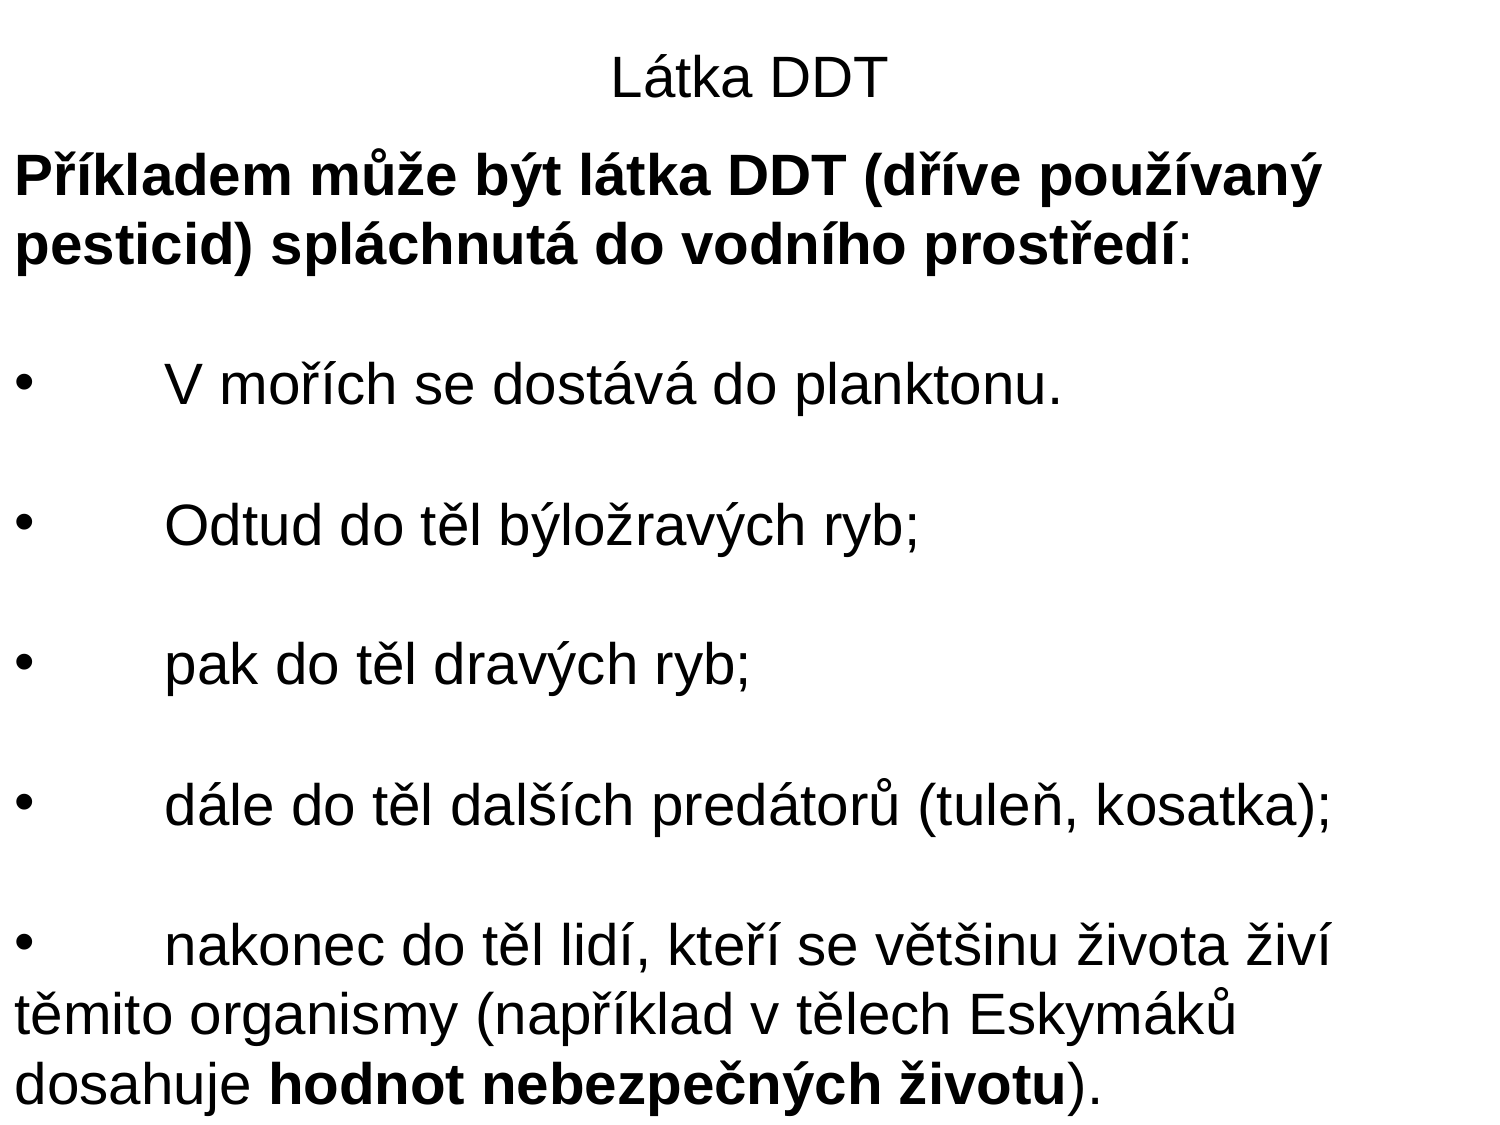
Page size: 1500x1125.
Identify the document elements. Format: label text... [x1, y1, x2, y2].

text_box Příkladem může být látka DDT (dříve používaný pesticid) spláchnutá do vodního prostředí: V mořích se dostává do planktonu. Odtud do těl býložravých ryb; pak do těl dravých ryb; dále do těl dalších predátorů (tuleň, kosatka); nakonec do těl lidí, kteří se většinu života živí těmito organismy (například v tělech Eskymáků dosahuje hodnot nebezpečných životu). [0, 129, 1500, 1125]
text_box Látka DDT [0, 31, 1500, 117]
